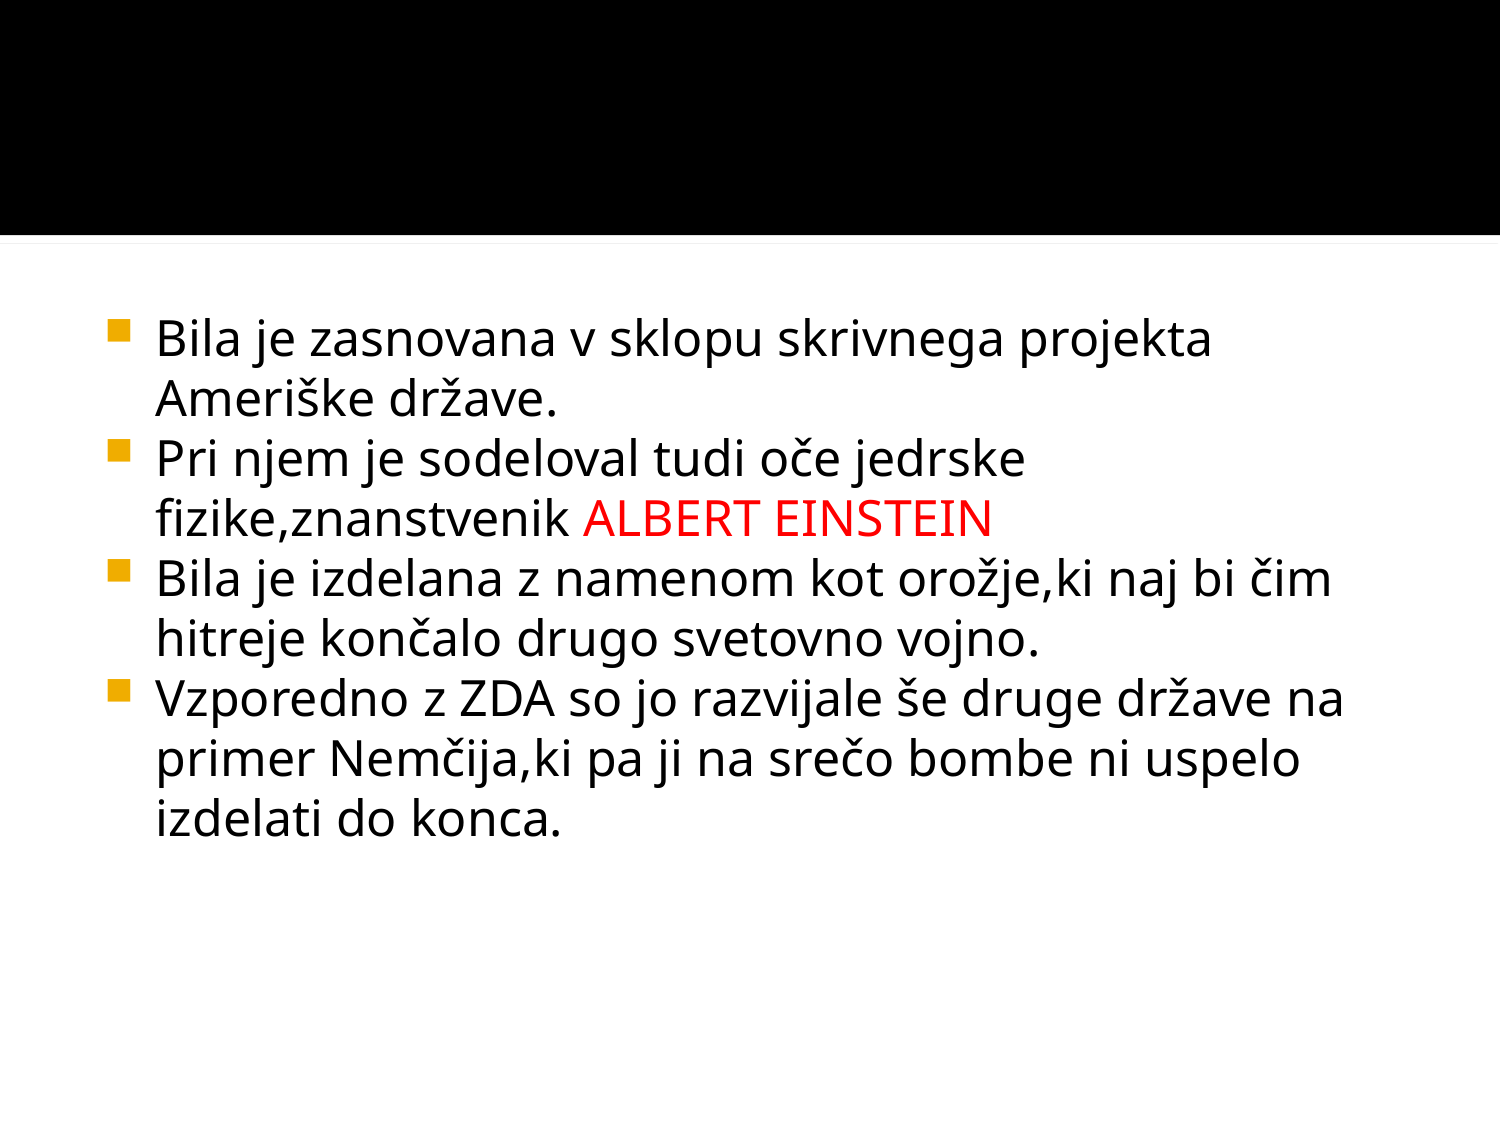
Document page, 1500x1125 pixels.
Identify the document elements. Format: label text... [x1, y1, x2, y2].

list Bila je zasnovana v sklopu skrivnega projekta Ameriške države. Pri njem je sodeloval tudi oče jedrske fizike,znanstvenik ALBERT EINSTEIN Bila je izdelana z namenom kot orožje,ki naj bi čim hitreje končalo drugo svetovno vojno. Vzporedno z ZDA so jo razvijale še druge države na primer Nemčija,ki pa ji na srečo bombe ni uspelo izdelati do konca. [75, 291, 1425, 1050]
